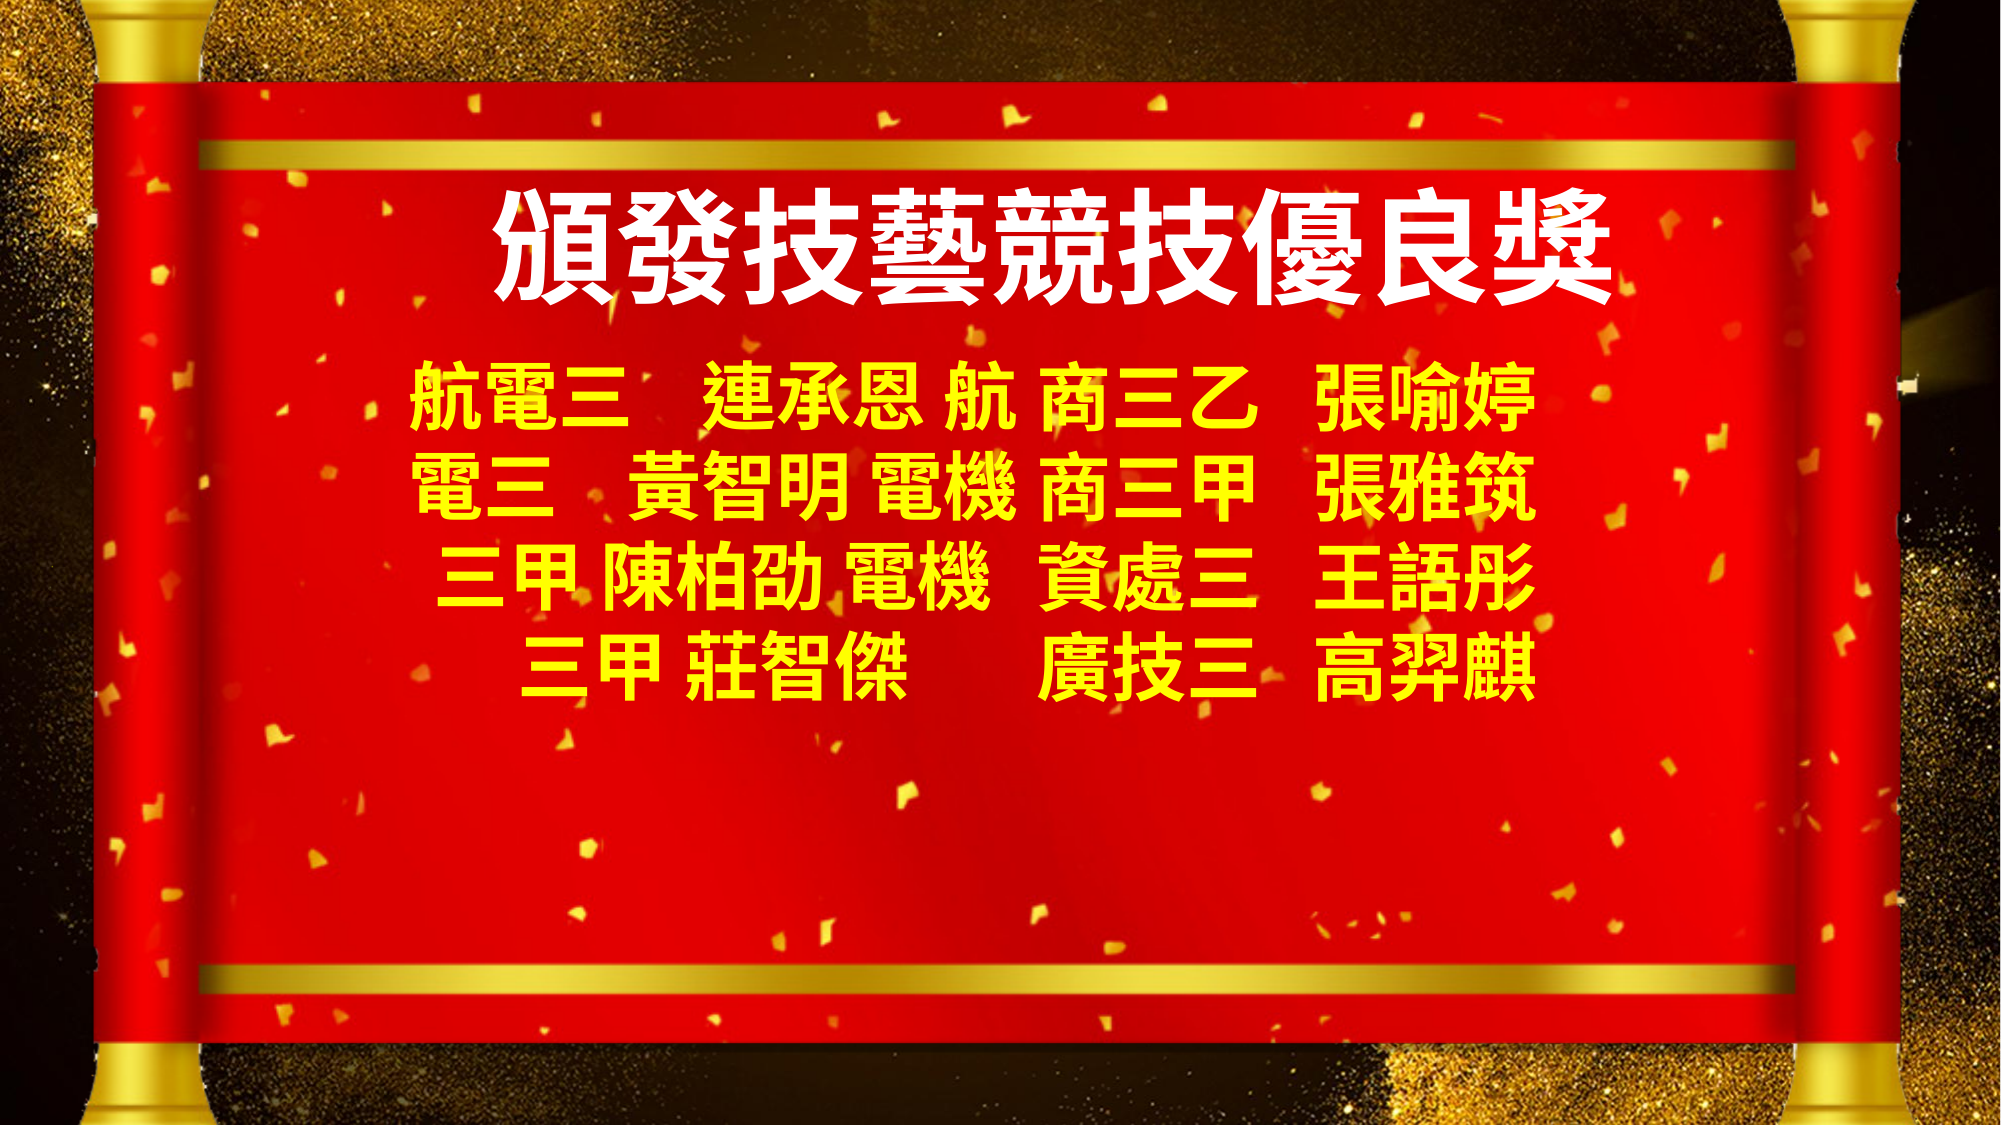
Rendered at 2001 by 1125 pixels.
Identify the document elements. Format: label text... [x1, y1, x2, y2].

text_box 商三乙 張喻婷 商三甲 張雅筑 資處三 王語彤 廣技三 高羿麒 [983, 342, 1592, 722]
text_box 航電三 連承恩 航電三 黃智明 電機三甲 陳柏劭 電機三甲 莊智傑 [391, 341, 1036, 721]
text_box 頒發技藝競技優良獎 [451, 162, 1655, 330]
